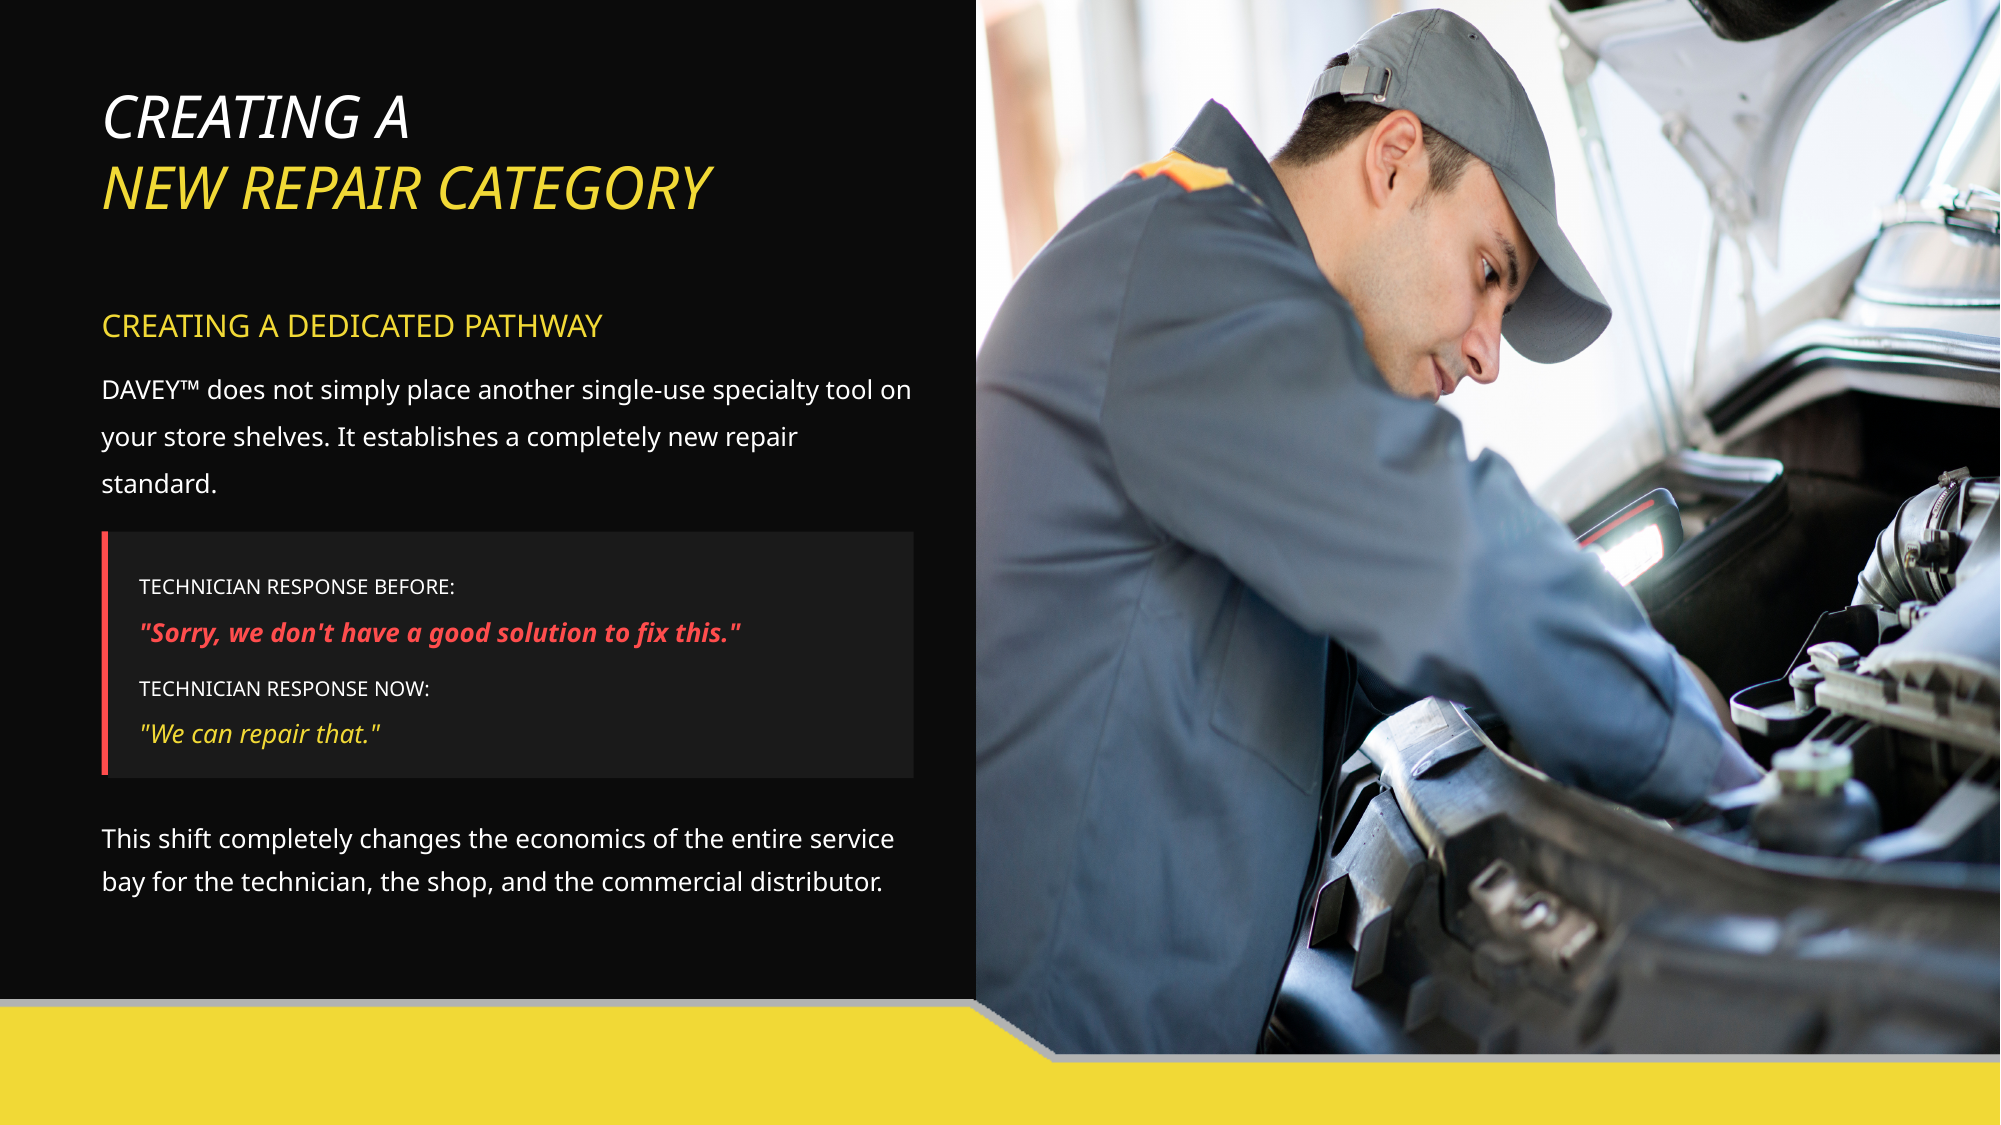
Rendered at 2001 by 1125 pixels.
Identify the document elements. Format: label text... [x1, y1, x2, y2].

text_box DAVEY™ does not simply place another single-use specialty tool on your store shelves. It establishes a completely new repair standard. [101, 357, 914, 499]
text_box This shift completely changes the economics of the entire service bay for the technician, the shop, and the commercial distributor. [101, 809, 932, 897]
text_box [101, 531, 914, 779]
picture [0, 0, 2000, 1125]
text_box CREATING A NEW REPAIR CATEGORY [101, 78, 1045, 222]
text_box TECHNICIAN RESPONSE NOW: [139, 664, 969, 701]
text_box TECHNICIAN RESPONSE BEFORE: [139, 562, 969, 600]
text_box "Sorry, we don't have a good solution to fix this." [139, 600, 969, 648]
text_box CREATING A DEDICATED PATHWAY [101, 287, 1000, 344]
text_box "We can repair that." [139, 702, 969, 750]
